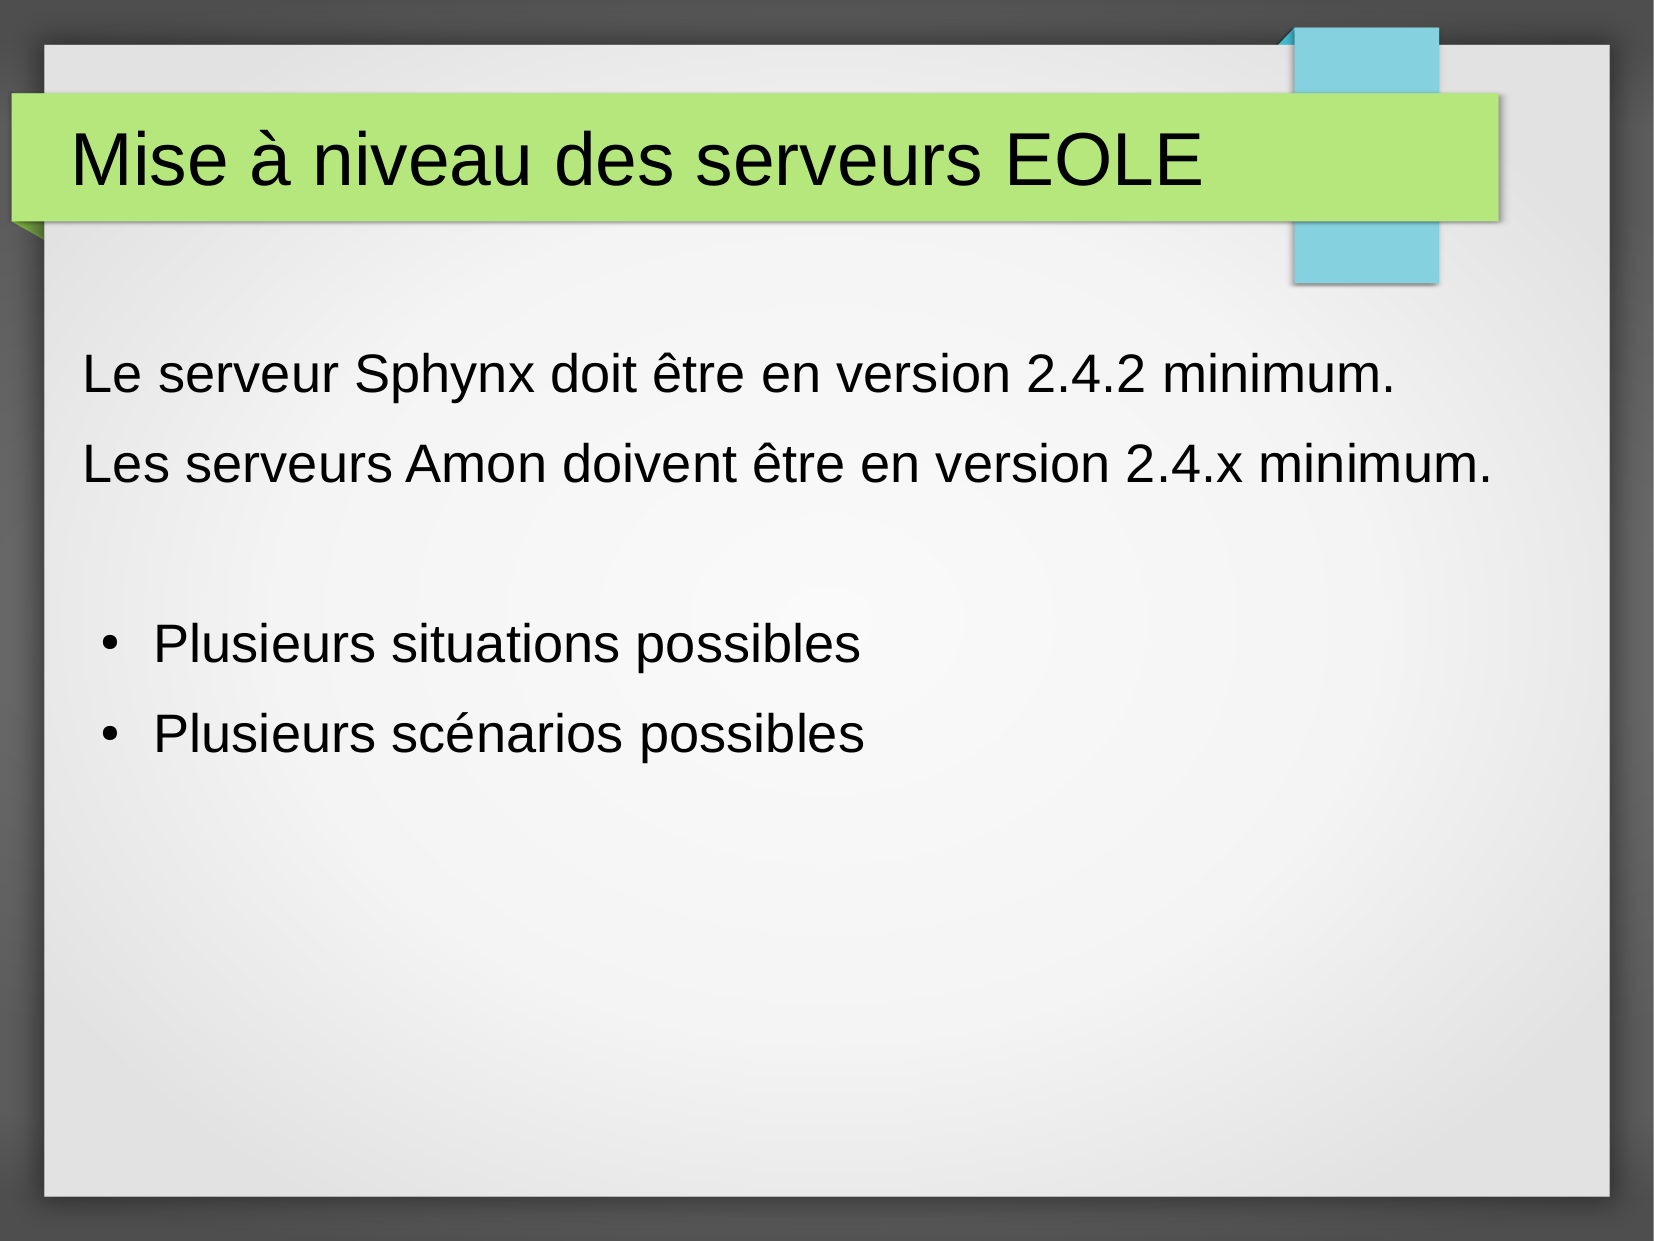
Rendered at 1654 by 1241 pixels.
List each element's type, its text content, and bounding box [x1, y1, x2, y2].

list Le serveur Sphynx doit être en version 2.4.2 minimum. Les serveurs Amon doivent être en version 2.4.x minimum. Plusieurs situations possibles Plusieurs scénarios possibles [82, 343, 1538, 1063]
title Mise à niveau des serveurs EOLE [70, 106, 1229, 213]
picture [0, 0, 1654, 1241]
